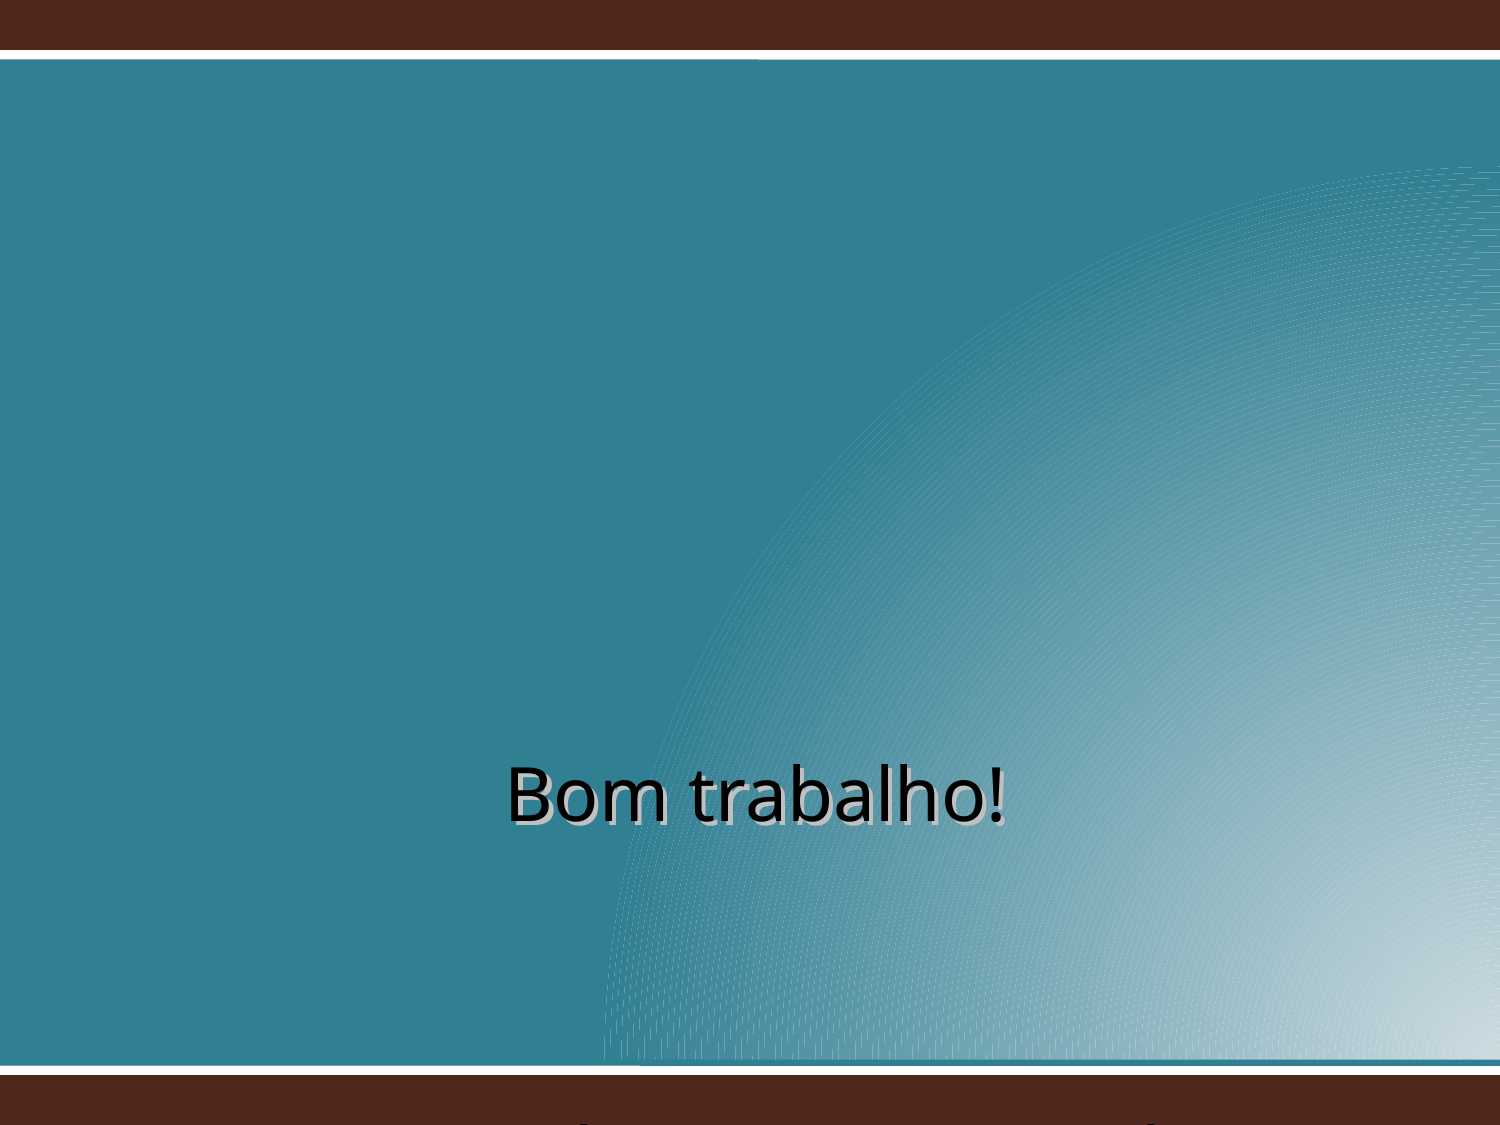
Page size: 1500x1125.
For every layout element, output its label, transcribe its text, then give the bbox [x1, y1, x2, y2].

title Bom trabalho! Este material encontra-se online na pasta lrkoppe em professores da intranet do IFSUL. [118, 363, 1394, 587]
